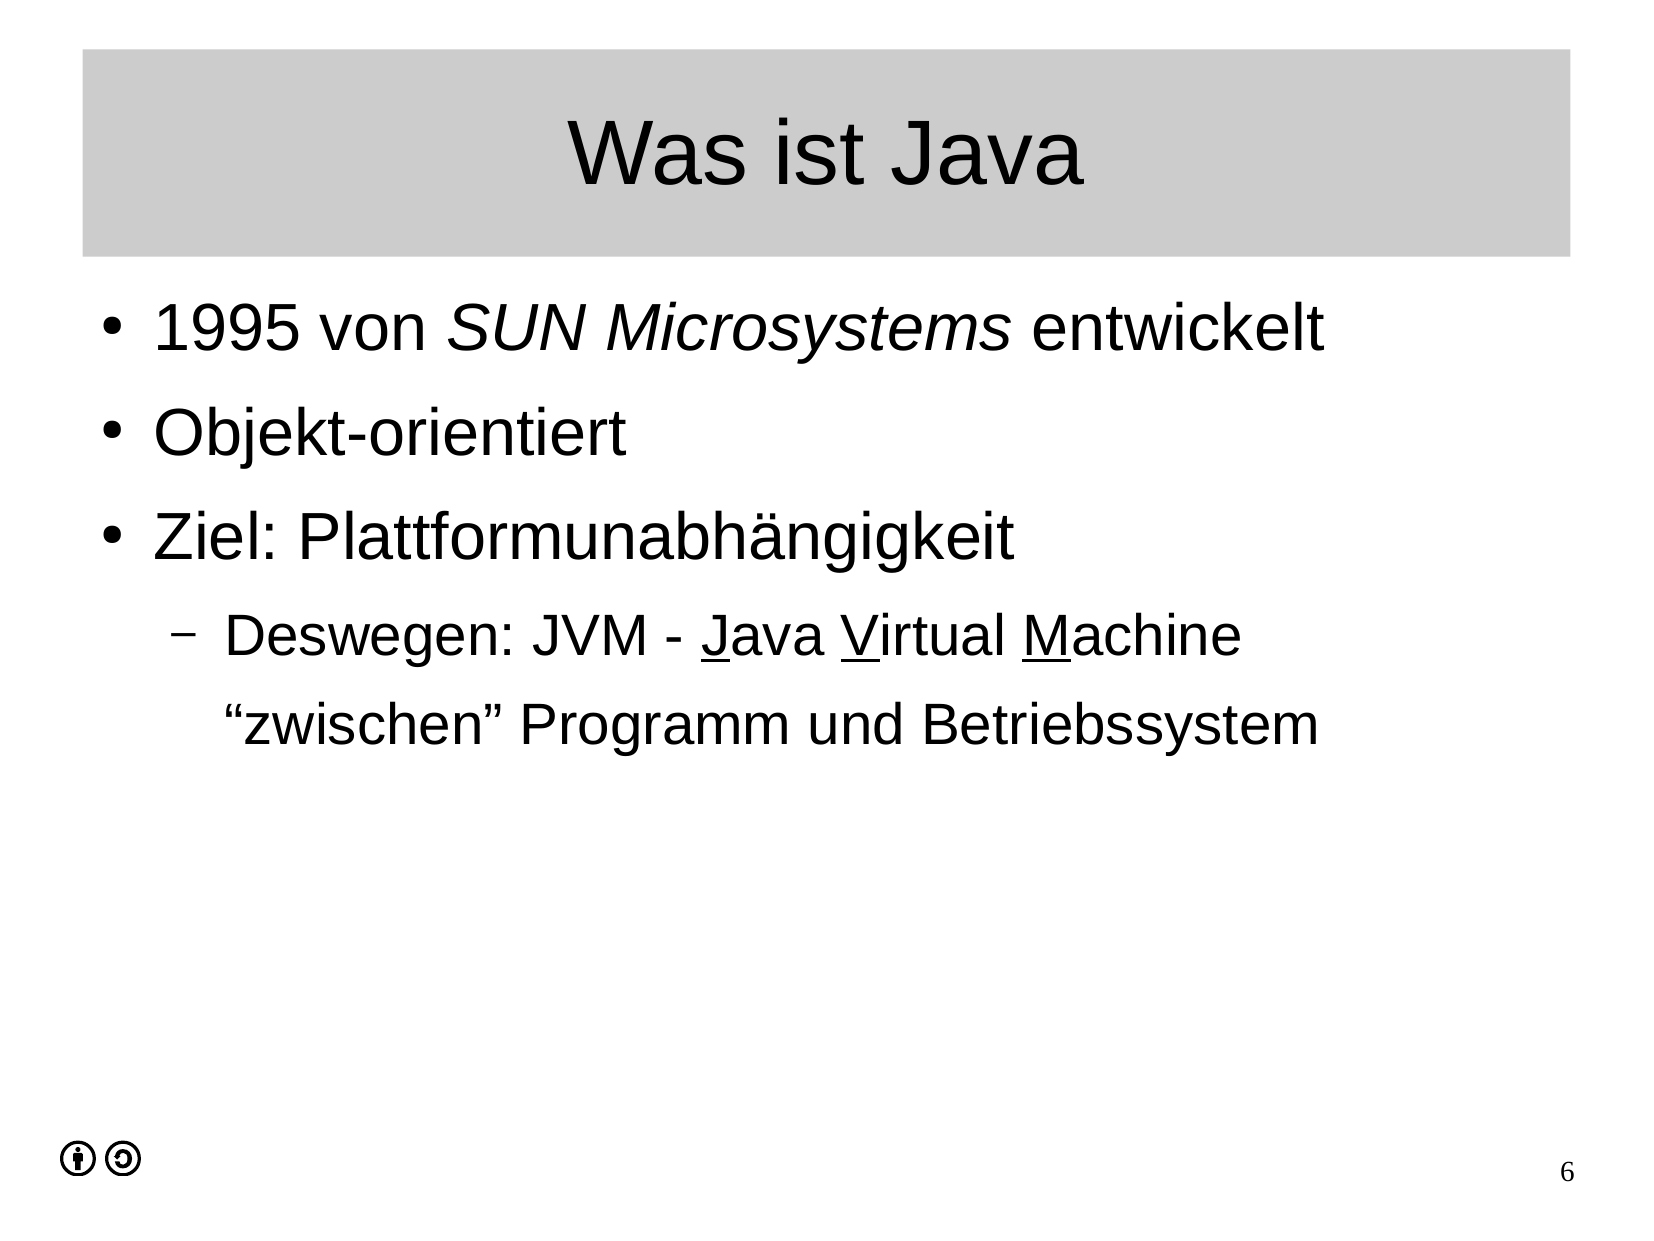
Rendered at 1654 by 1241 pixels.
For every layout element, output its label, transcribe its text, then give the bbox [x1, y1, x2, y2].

title Was ist Java [82, 49, 1571, 257]
list 1995 von SUN Microsystems entwickelt Objekt-orientiert Ziel: Plattformunabhängigkeit Deswegen: JVM - Java Virtual Machine “zwischen” Programm und Betriebssystem [82, 290, 1538, 1010]
